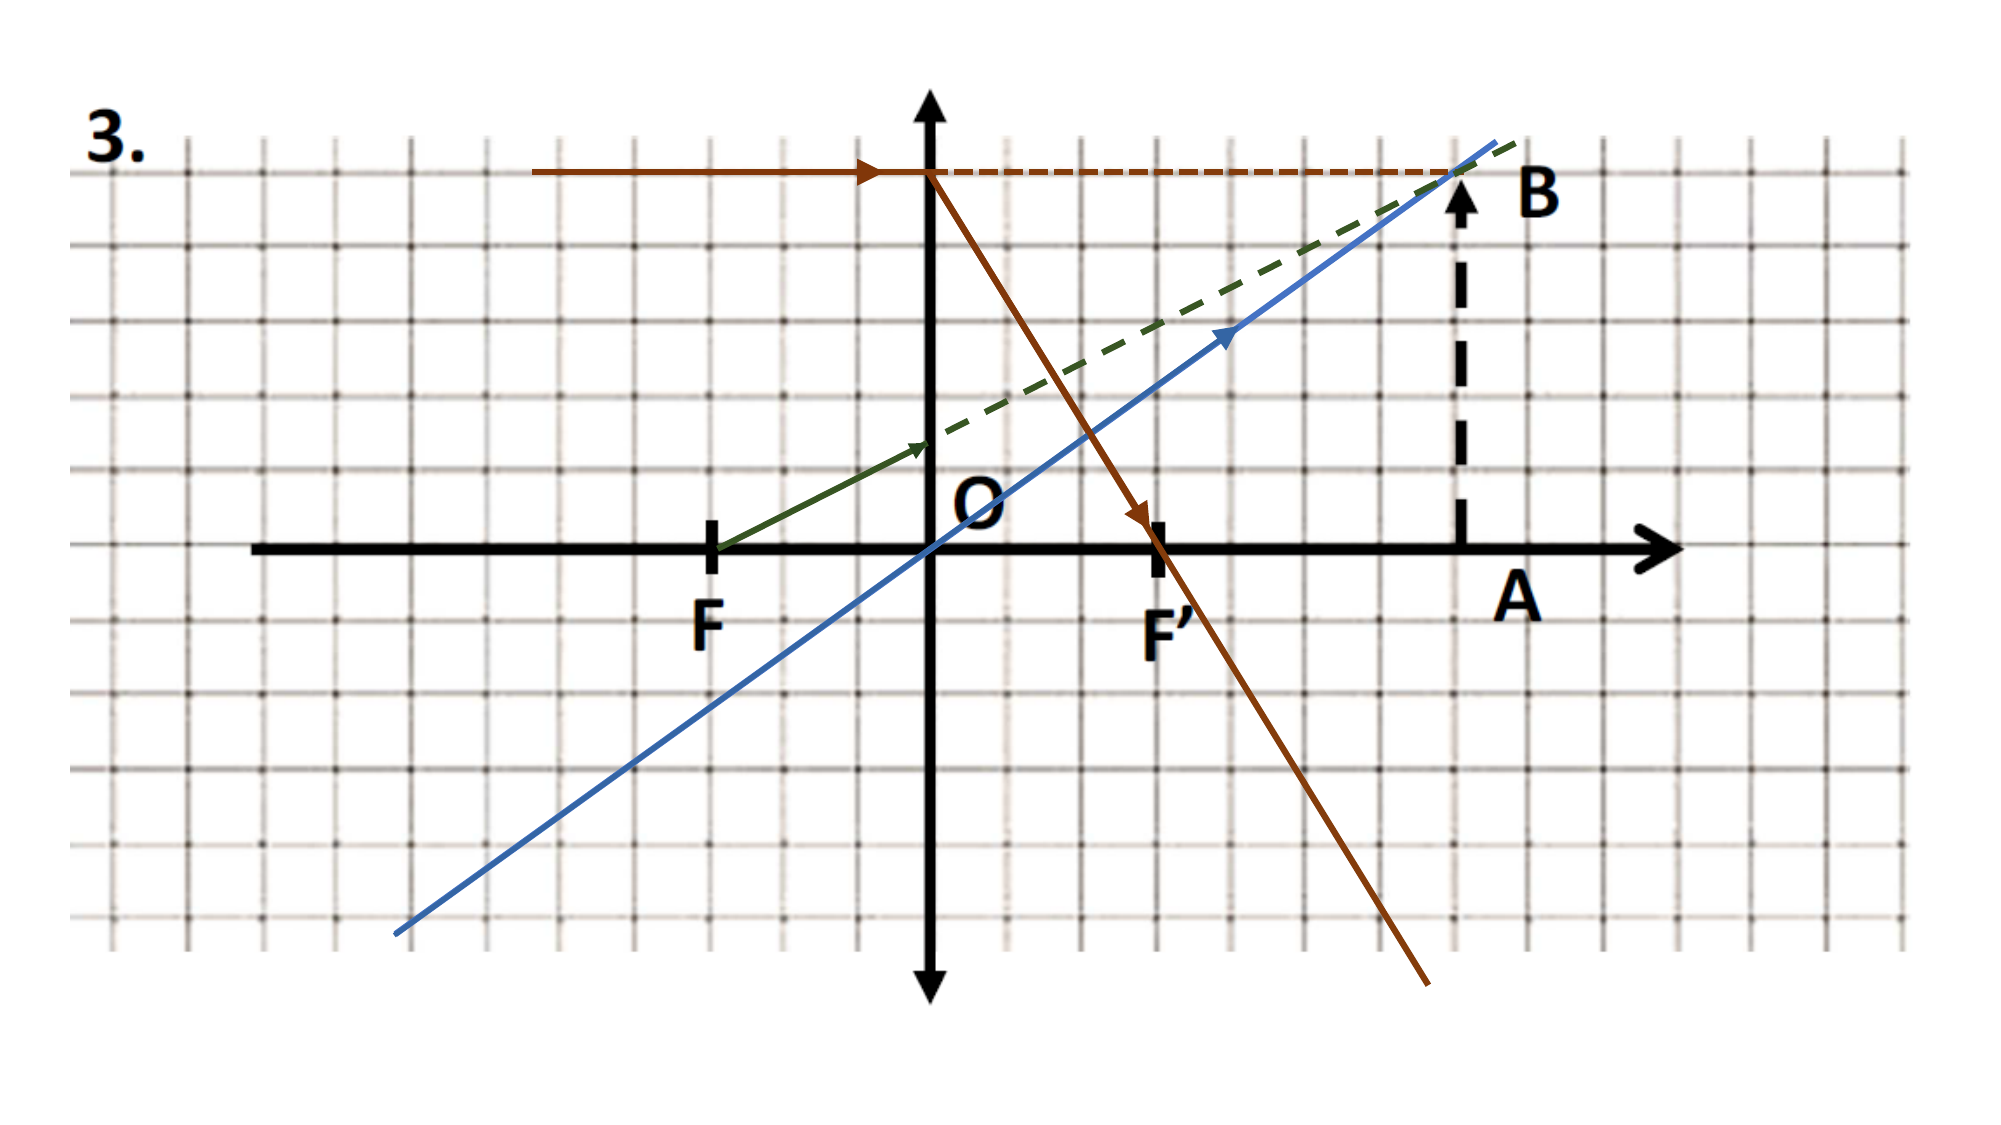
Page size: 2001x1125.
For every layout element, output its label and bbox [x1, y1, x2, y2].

picture [70, 88, 1913, 1027]
